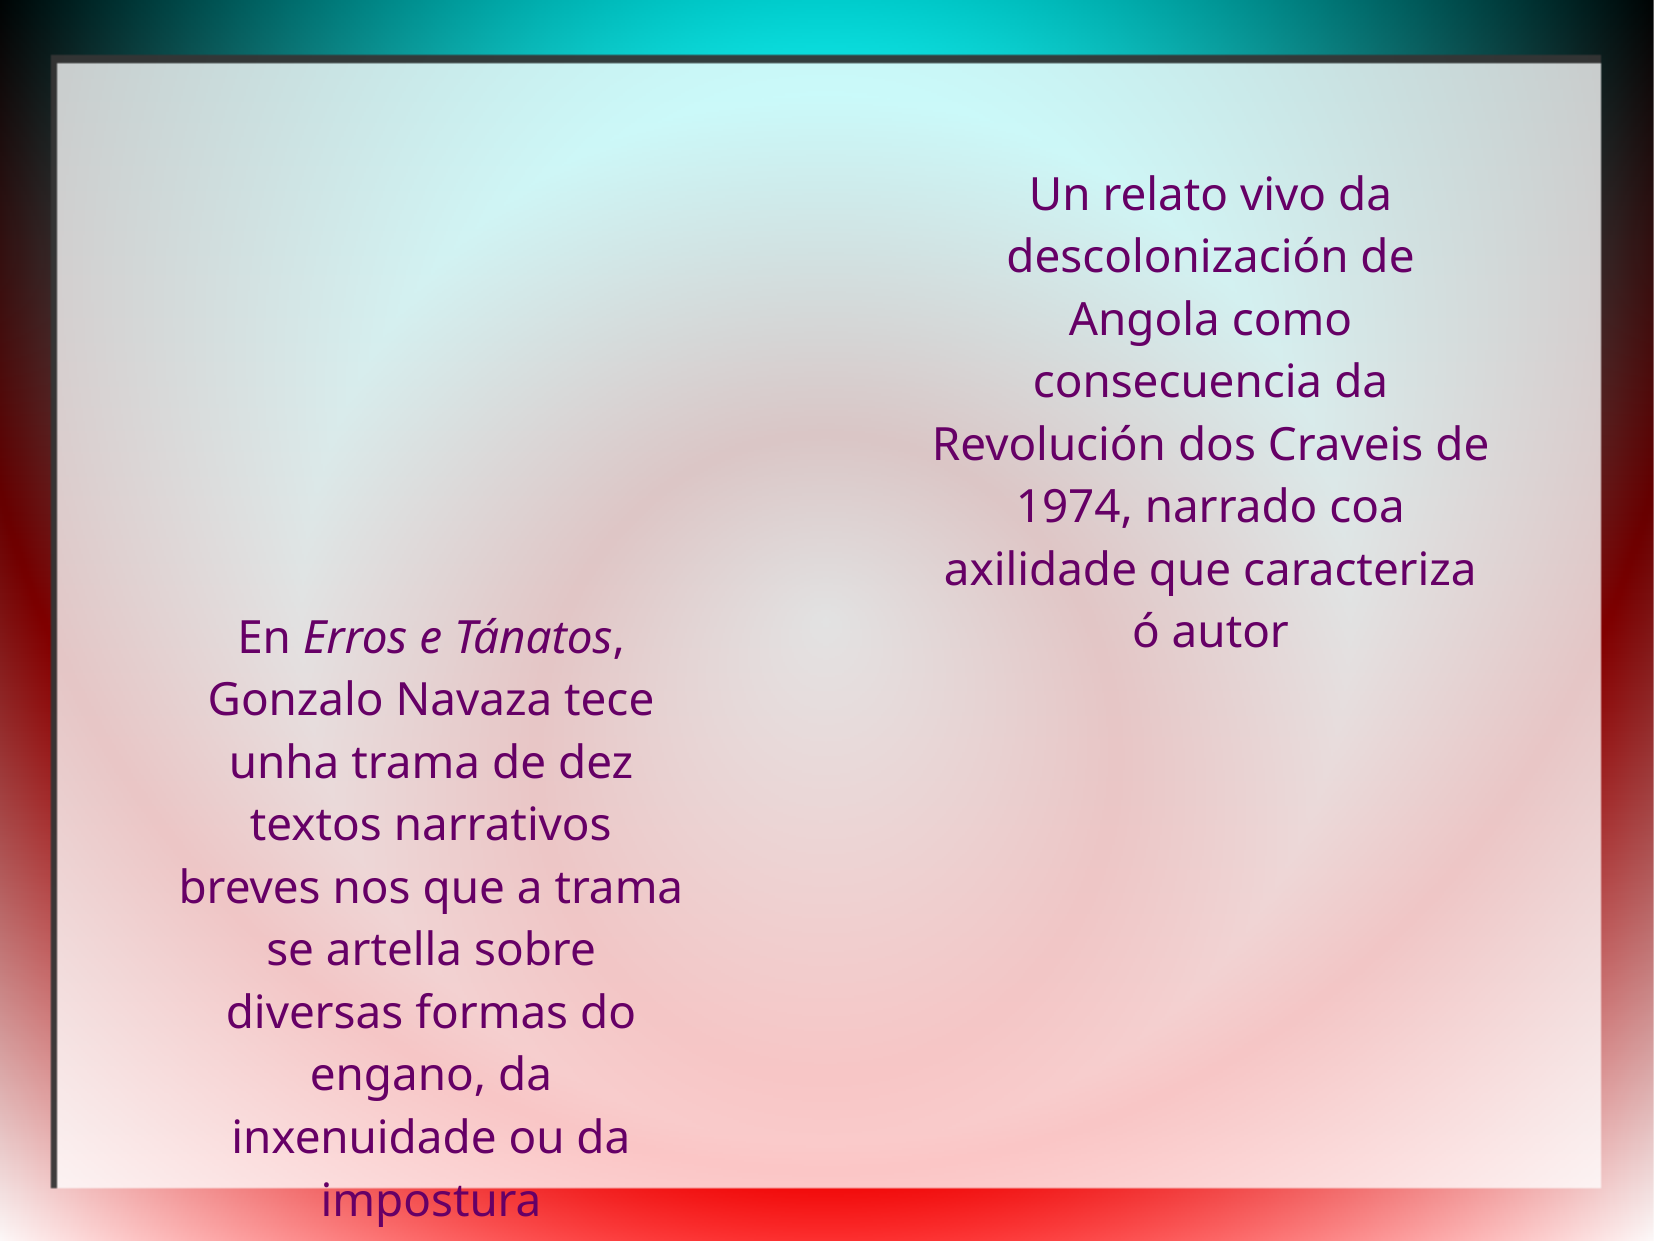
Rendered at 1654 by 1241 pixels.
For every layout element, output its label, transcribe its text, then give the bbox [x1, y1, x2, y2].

text_box Un relato vivo da descolonización de Angola como consecuencia da Revolución dos Craveis de 1974, narrado coa axilidade que caracteriza ó autor [915, 153, 1506, 595]
picture [0, 0, 1654, 1241]
text_box En Erros e Tánatos, Gonzalo Navaza tece unha trama de dez textos narrativos breves nos que a trama se artella sobre diversas formas do engano, da inxenuidade ou da impostura [159, 596, 703, 1145]
